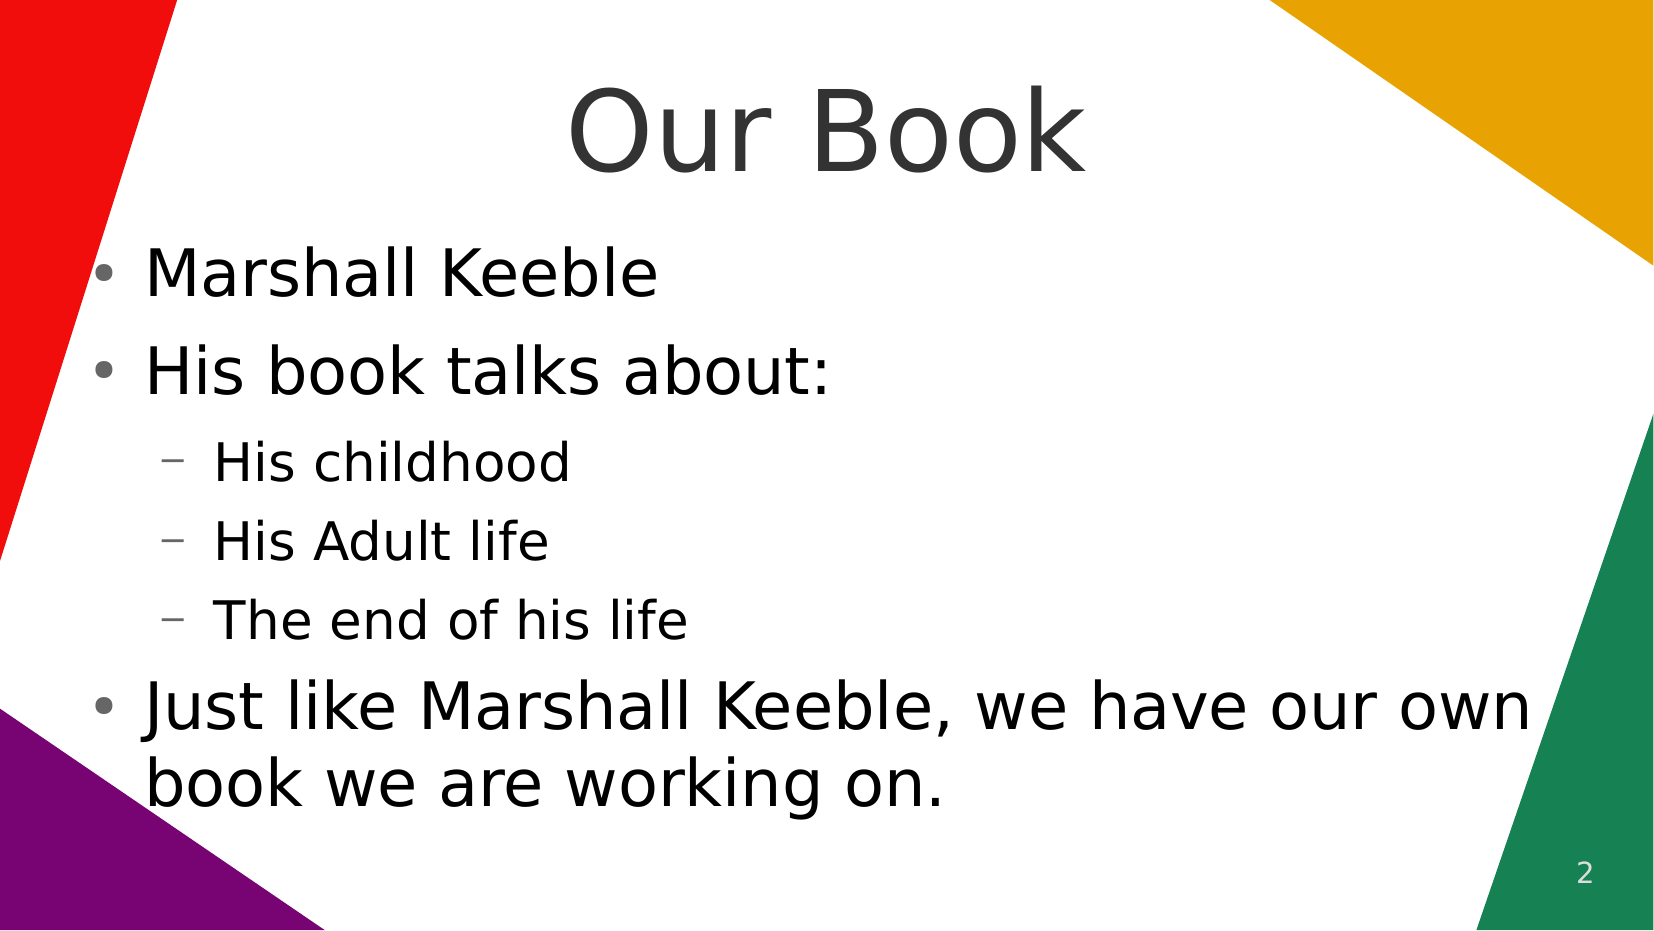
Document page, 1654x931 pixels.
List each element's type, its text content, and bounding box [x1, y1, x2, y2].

title Our Book [118, 59, 1536, 207]
list Marshall Keeble His book talks about: His childhood His Adult life The end of his life Just like Marshall Keeble, we have our own book we are working on. [75, 236, 1576, 827]
